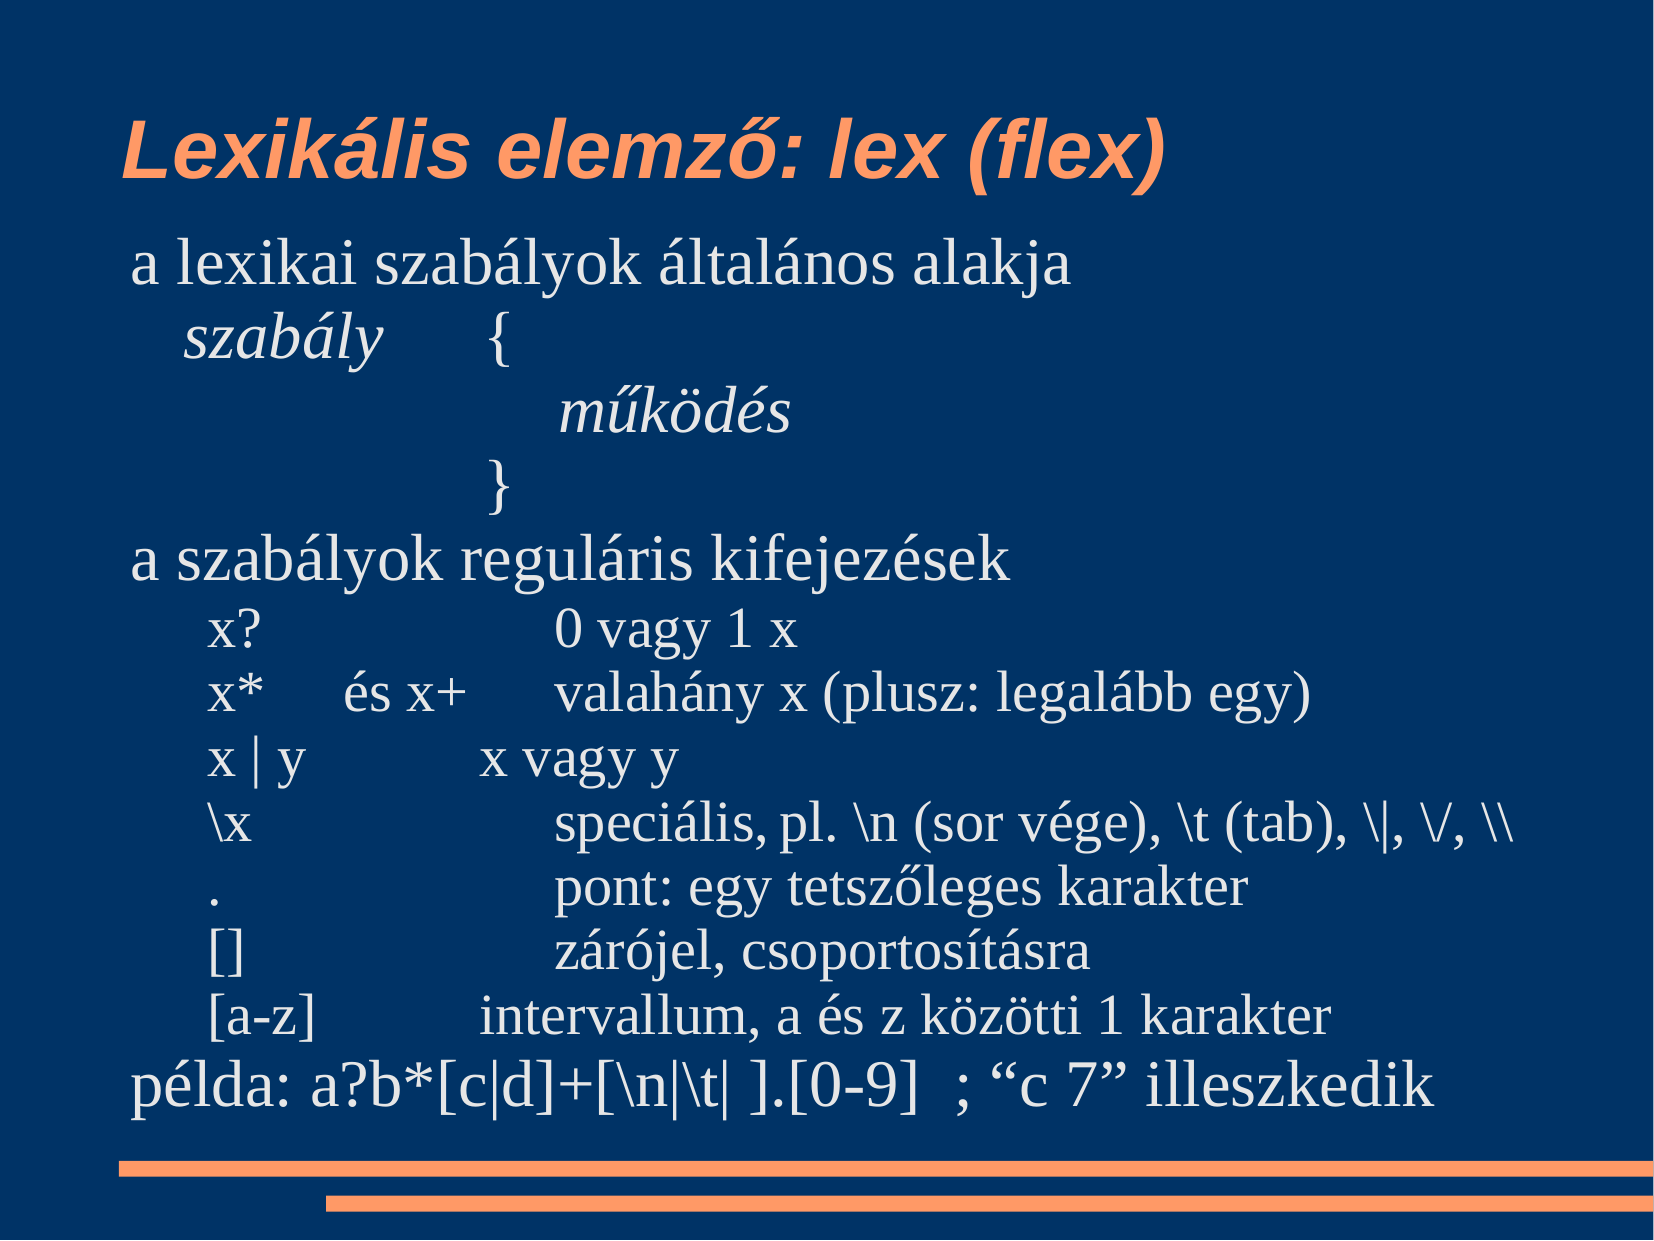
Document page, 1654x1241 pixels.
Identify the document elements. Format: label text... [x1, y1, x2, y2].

list a lexikai szabályok általános alakja szabály { működés } a szabályok reguláris kifejezések x? 0 vagy 1 x x* és x+ valahány x (plusz: legalább egy) x | y x vagy y \x speciális, pl. \n (sor vége), \t (tab), \|, \/, \\ . pont: egy tetszőleges karakter [] zárójel, csoportosításra [a-z] intervallum, a és z közötti 1 karakter példa: a?b*[c|d]+[\n|\t| ].[0-9] ; “c 7” illeszkedik [112, 225, 1552, 1128]
title Lexikális elemző: lex (flex) [121, 46, 1534, 225]
